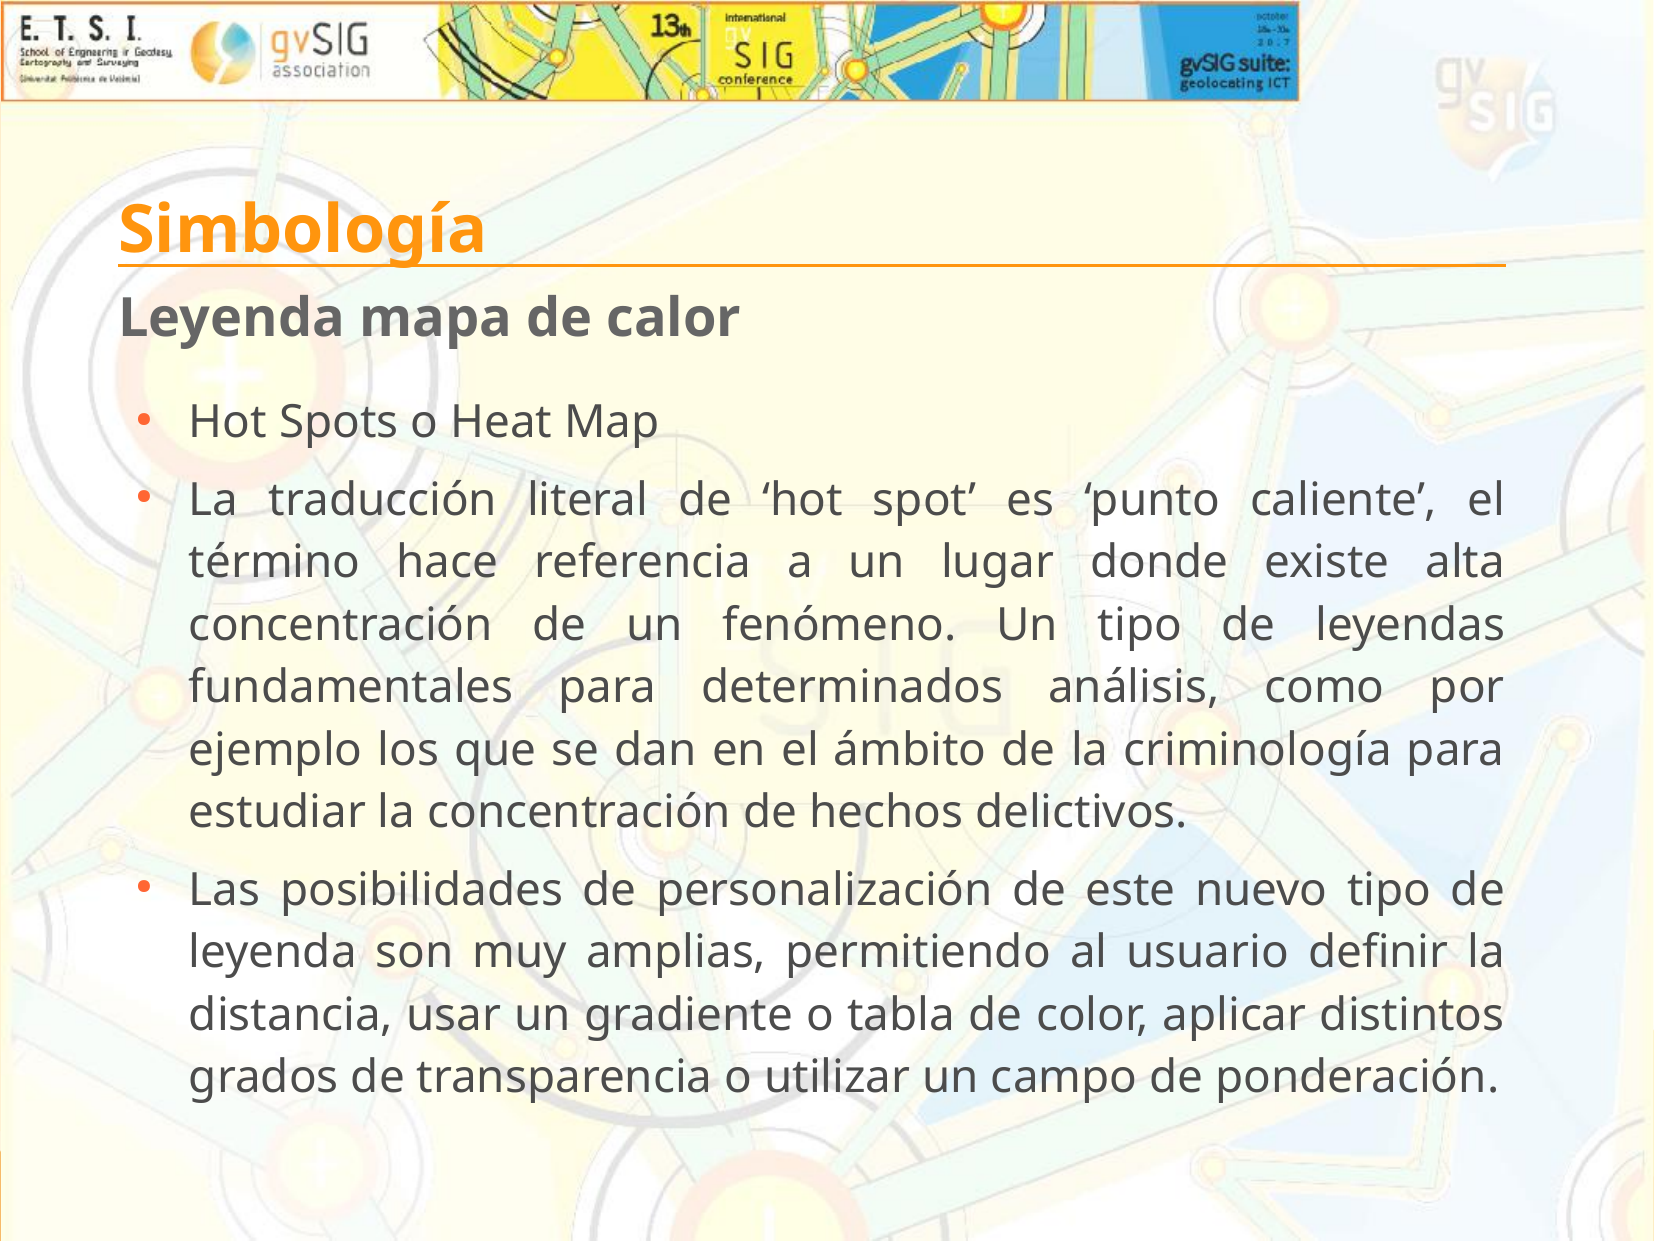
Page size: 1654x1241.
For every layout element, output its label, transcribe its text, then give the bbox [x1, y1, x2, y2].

list Hot Spots o Heat Map La traducción literal de ‘hot spot’ es ‘punto caliente’, el término hace referencia a un lugar donde existe alta concentración de un fenómeno. Un tipo de leyendas fundamentales para determinados análisis, como por ejemplo los que se dan en el ámbito de la criminología para estudiar la concentración de hechos delictivos. Las posibilidades de personalización de este nuevo tipo de leyenda son muy amplias, permitiendo al usuario definir la distancia, usar un gradiente o tabla de color, aplicar distintos grados de transparencia o utilizar un campo de ponderación. [118, 311, 1506, 1093]
title Simbología [118, 177, 1607, 276]
picture [0, 0, 1654, 1241]
text_box Leyenda mapa de calor [118, 252, 1418, 379]
